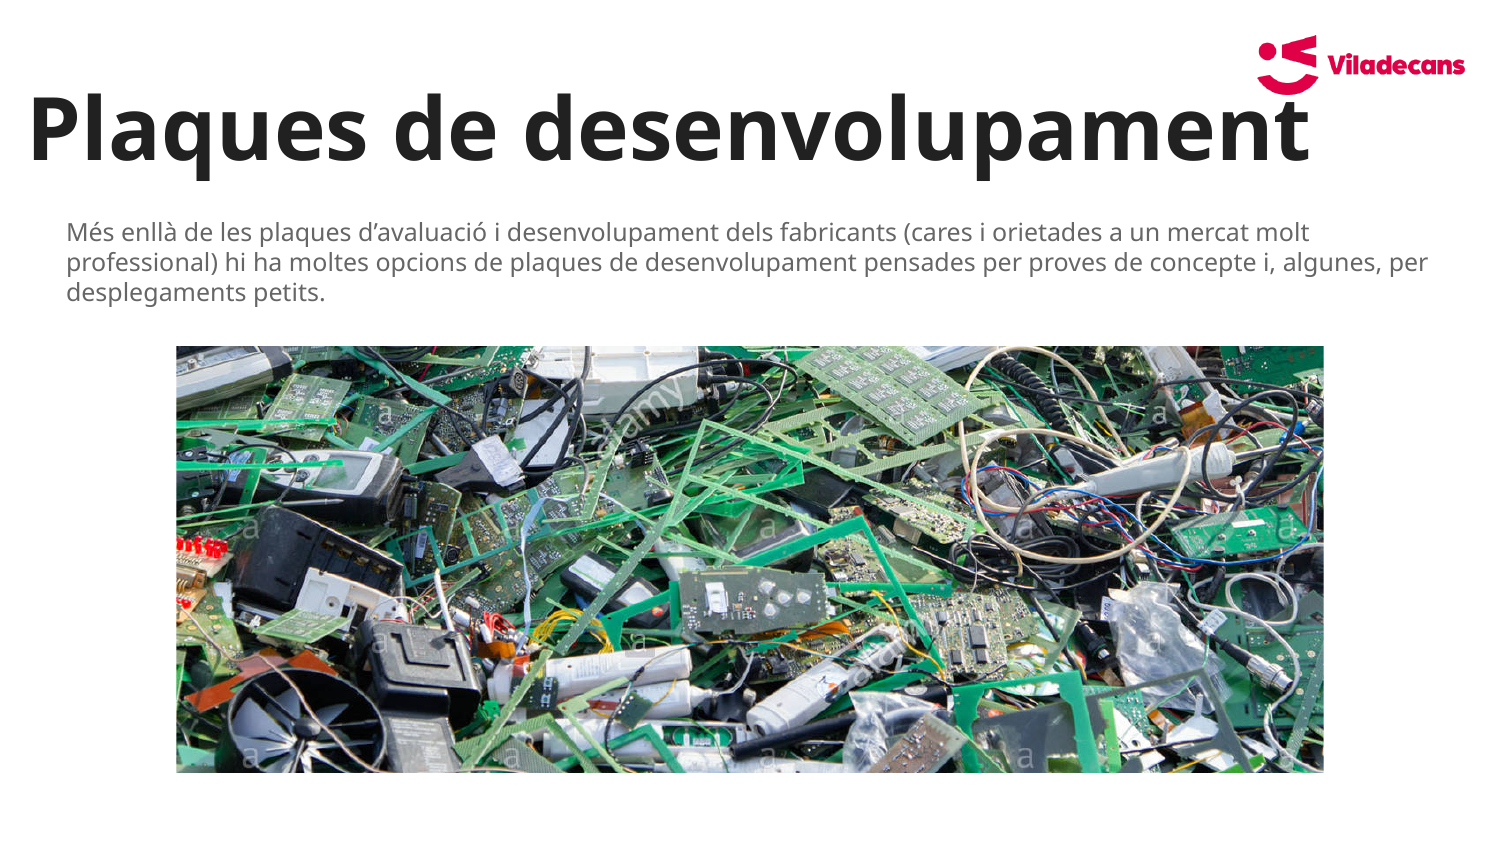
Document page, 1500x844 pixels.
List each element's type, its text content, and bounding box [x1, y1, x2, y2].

title Plaques de desenvolupament [11, 57, 1500, 189]
list Més enllà de les plaques d’avaluació i desenvolupament dels fabricants (cares i orietades a un mercat molt professional) hi ha moltes opcions de plaques de desenvolupament pensades per proves de concepte i, algunes, per desplegaments petits. [51, 201, 1449, 750]
picture [176, 346, 1324, 773]
picture [1257, 35, 1465, 57]
